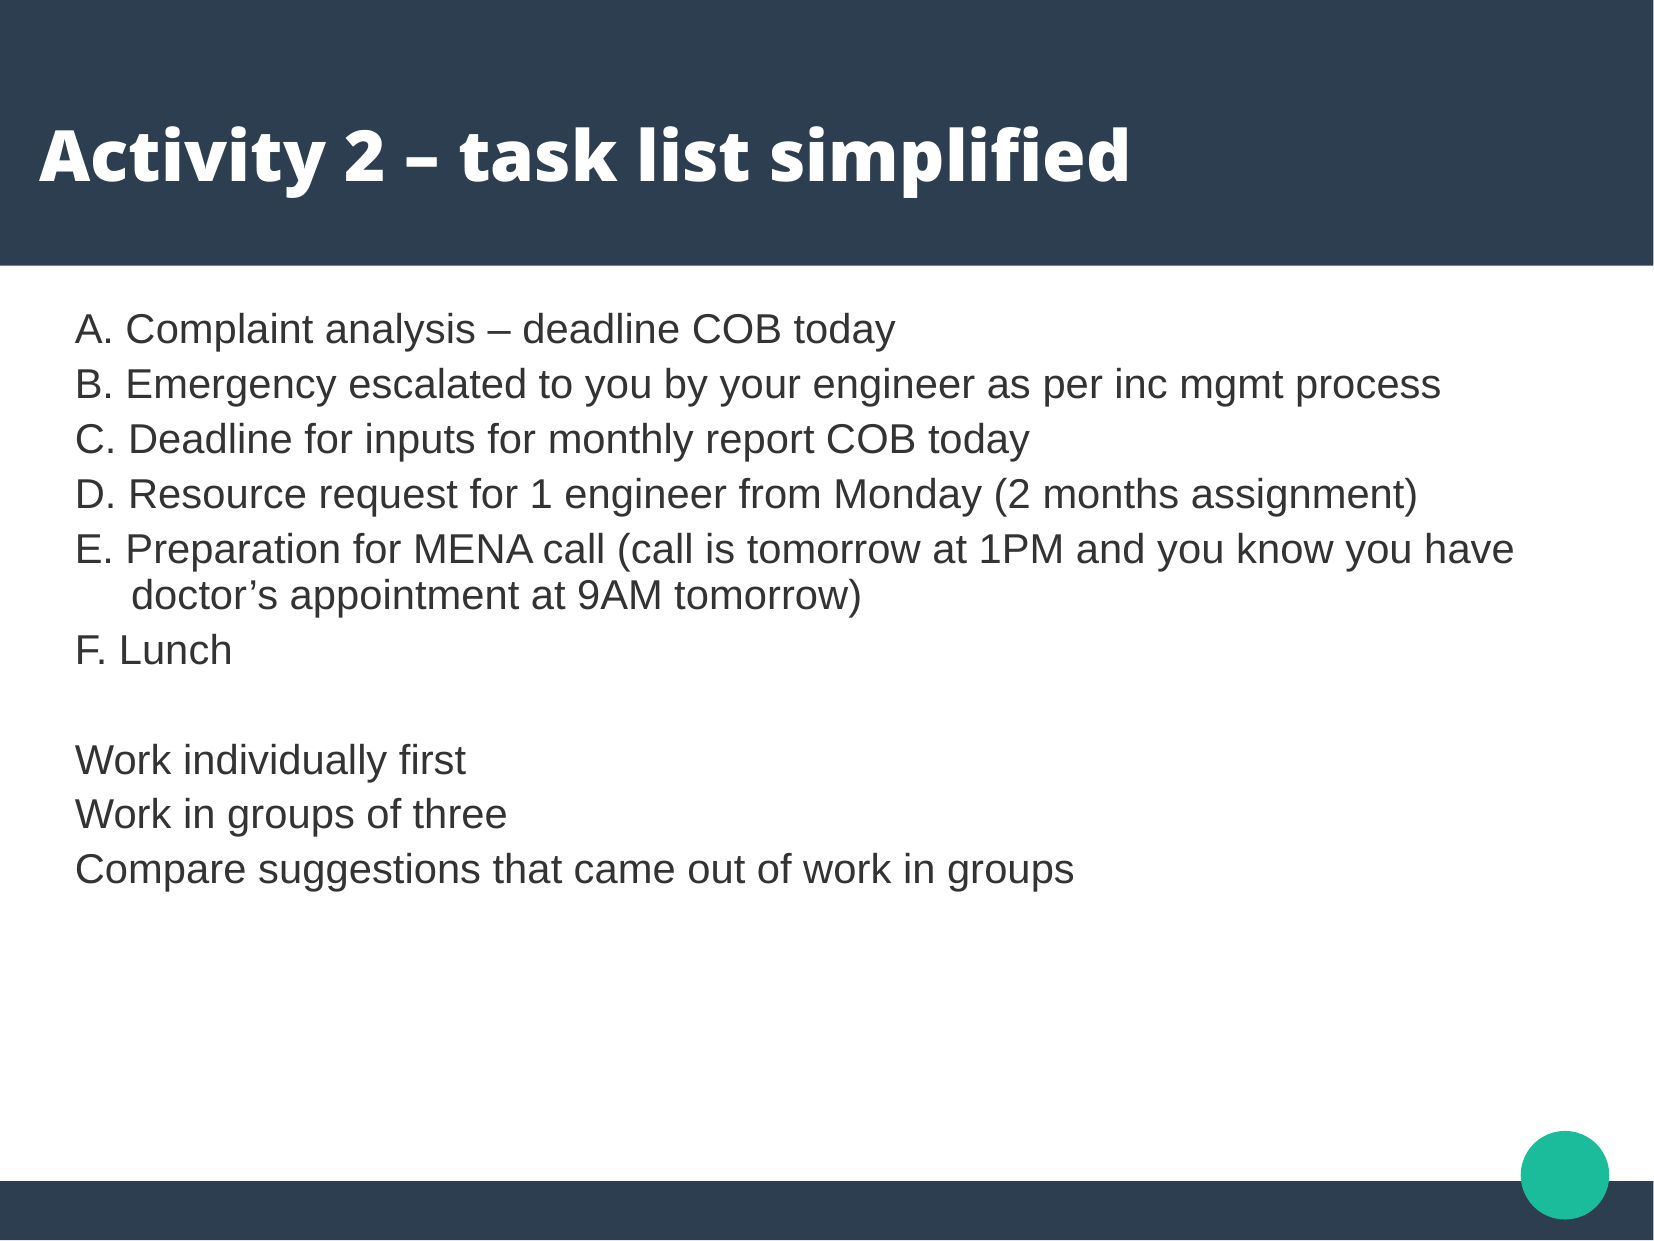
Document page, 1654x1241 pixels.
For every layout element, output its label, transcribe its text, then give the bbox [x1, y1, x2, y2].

text_box A. Complaint analysis – deadline COB today B. Emergency escalated to you by your engineer as per inc mgmt process C. Deadline for inputs for monthly report COB today D. Resource request for 1 engineer from Monday (2 months assignment) E. Preparation for MENA call (call is tomorrow at 1PM and you know you have doctor’s appointment at 9AM tomorrow) F. Lunch Work individually first Work in groups of three Compare suggestions that came out of work in groups [60, 298, 1591, 901]
title Activity 2 – task list simplified [39, 75, 1576, 233]
